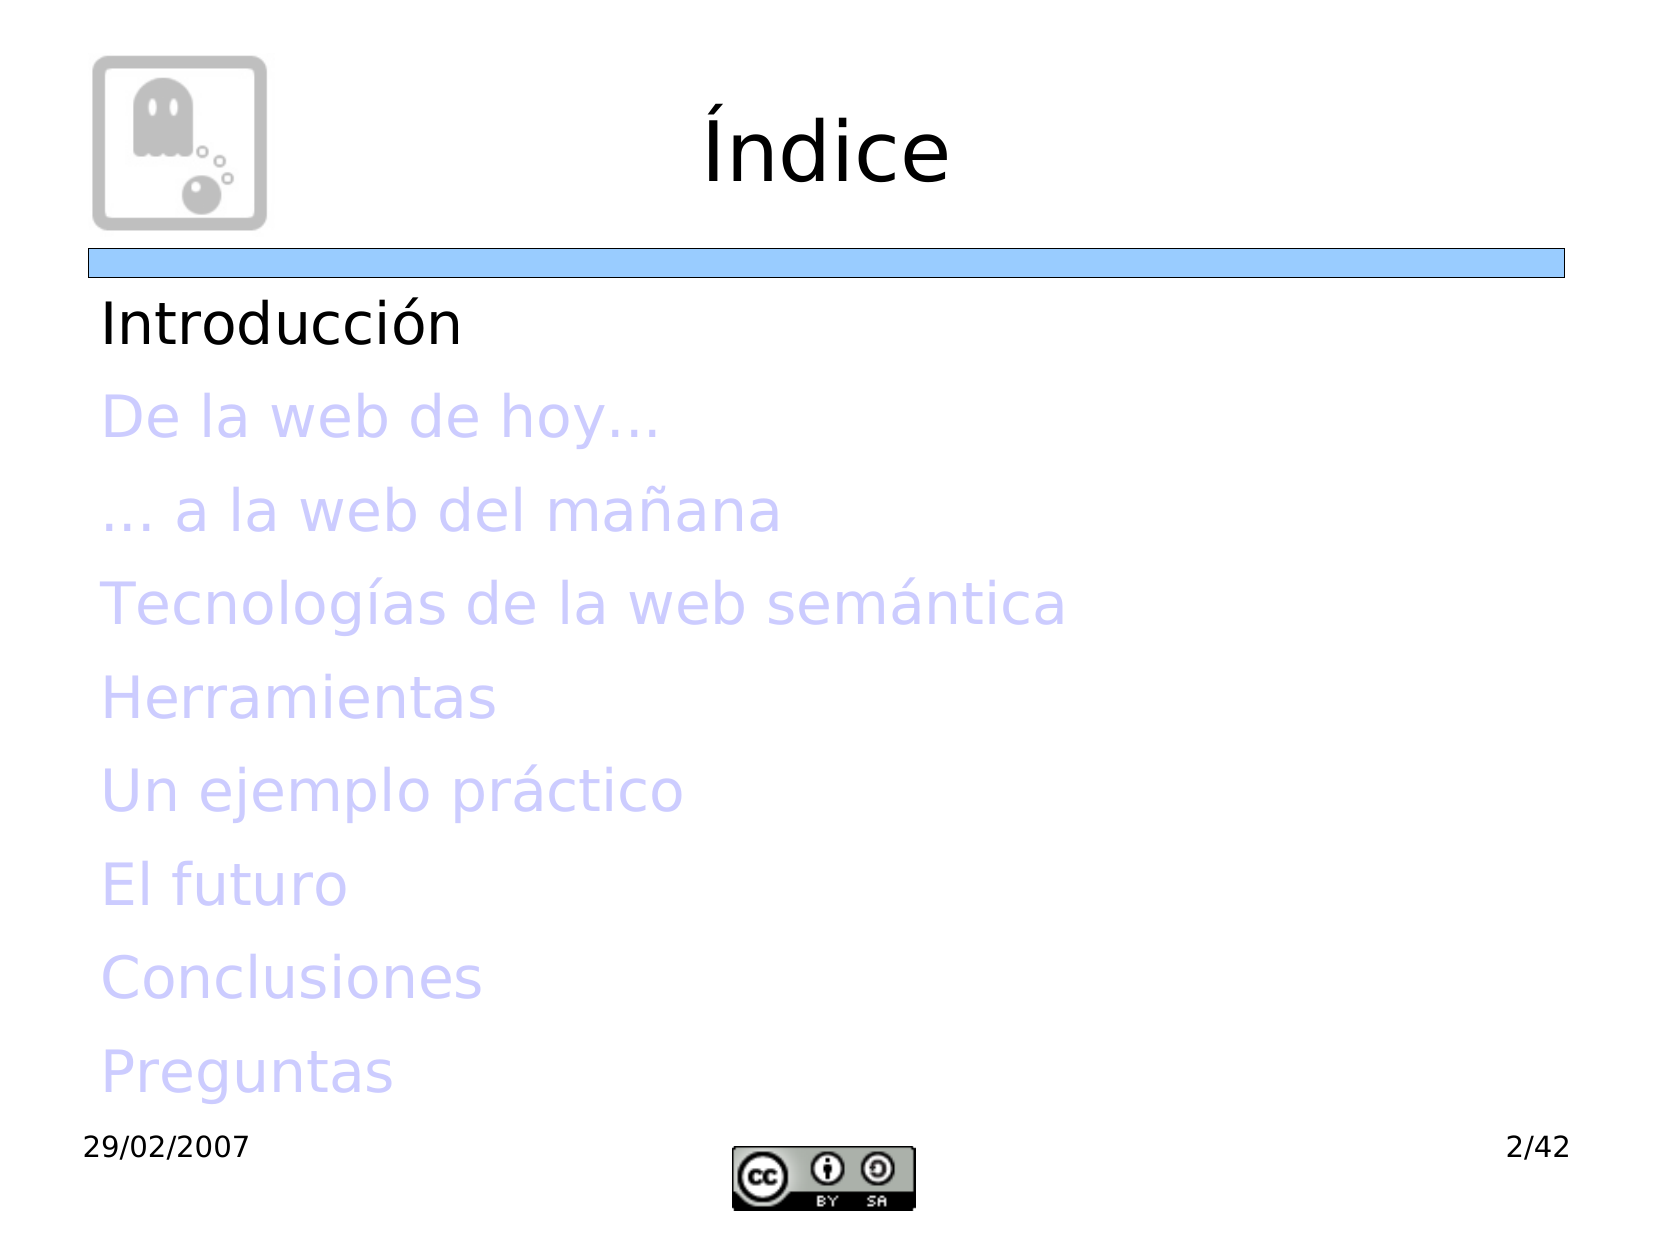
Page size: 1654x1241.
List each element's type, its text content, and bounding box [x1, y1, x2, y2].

title Índice [82, 49, 1571, 257]
list Introducción De la web de hoy... ... a la web del mañana Tecnologías de la web semántica Herramientas Un ejemplo práctico El futuro Conclusiones Preguntas [82, 290, 1571, 1107]
picture [732, 1146, 916, 1211]
